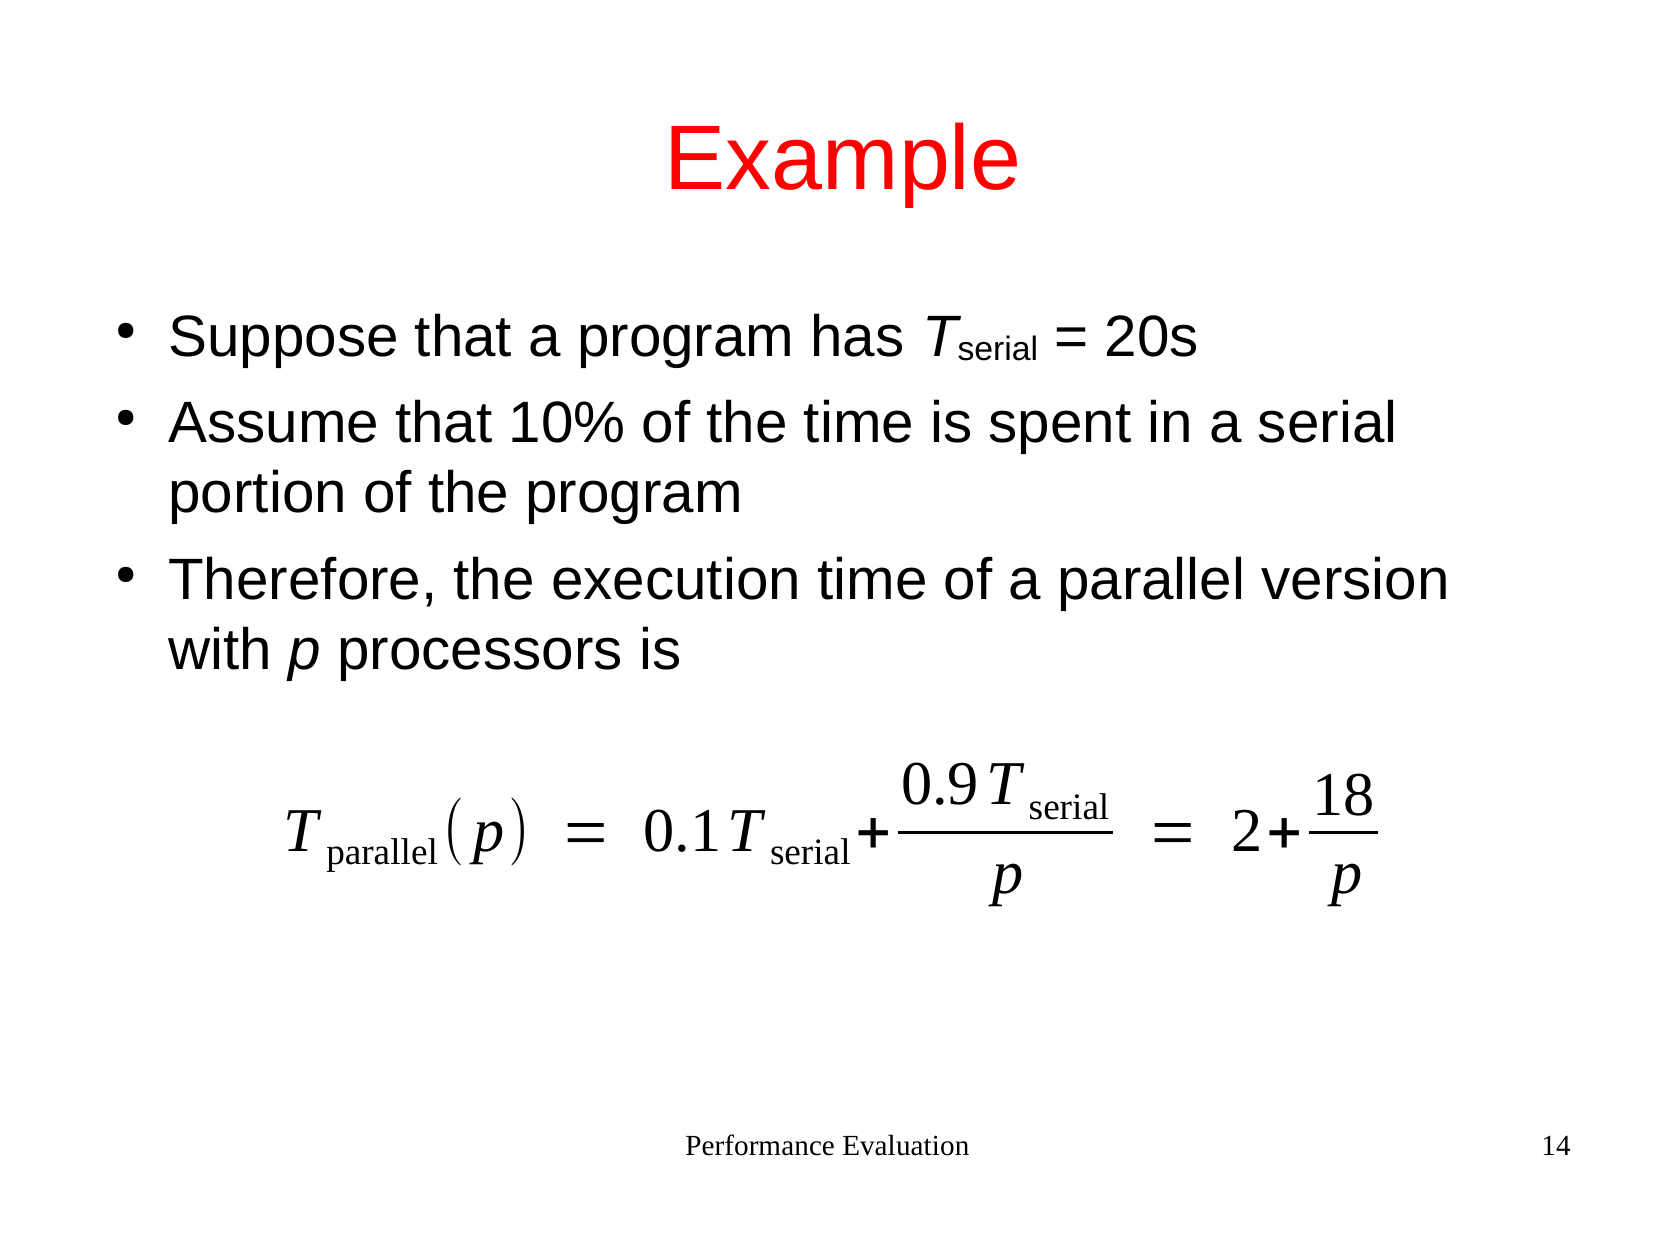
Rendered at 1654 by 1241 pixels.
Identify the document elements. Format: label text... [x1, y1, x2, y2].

title Example [82, 49, 1571, 257]
chart [277, 750, 1388, 907]
list Suppose that a program has Tserial = 20s Assume that 10% of the time is spent in a serial portion of the program Therefore, the execution time of a parallel version with p processors is [82, 290, 1571, 1109]
